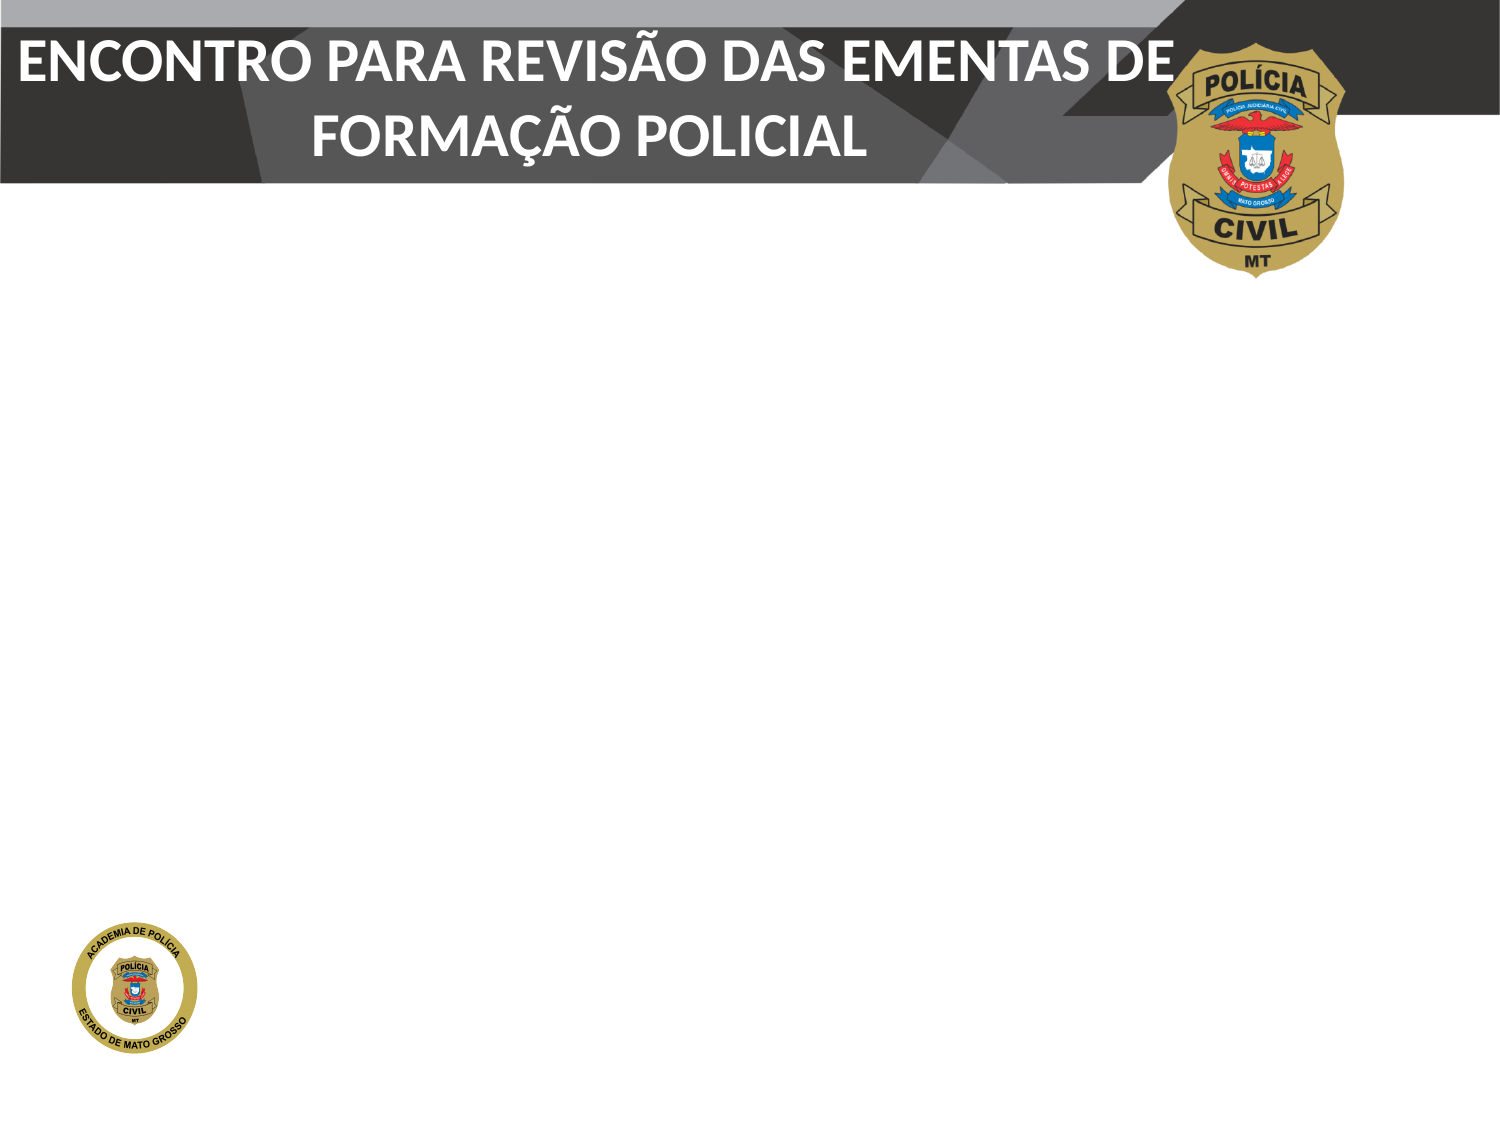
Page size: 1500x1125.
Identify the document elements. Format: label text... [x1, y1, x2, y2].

title ENCONTRO PARA REVISÃO DAS EMENTAS DE FORMAÇÃO POLICIAL [0, 103, 1195, 175]
picture [0, 0, 1500, 279]
picture [59, 915, 207, 1063]
